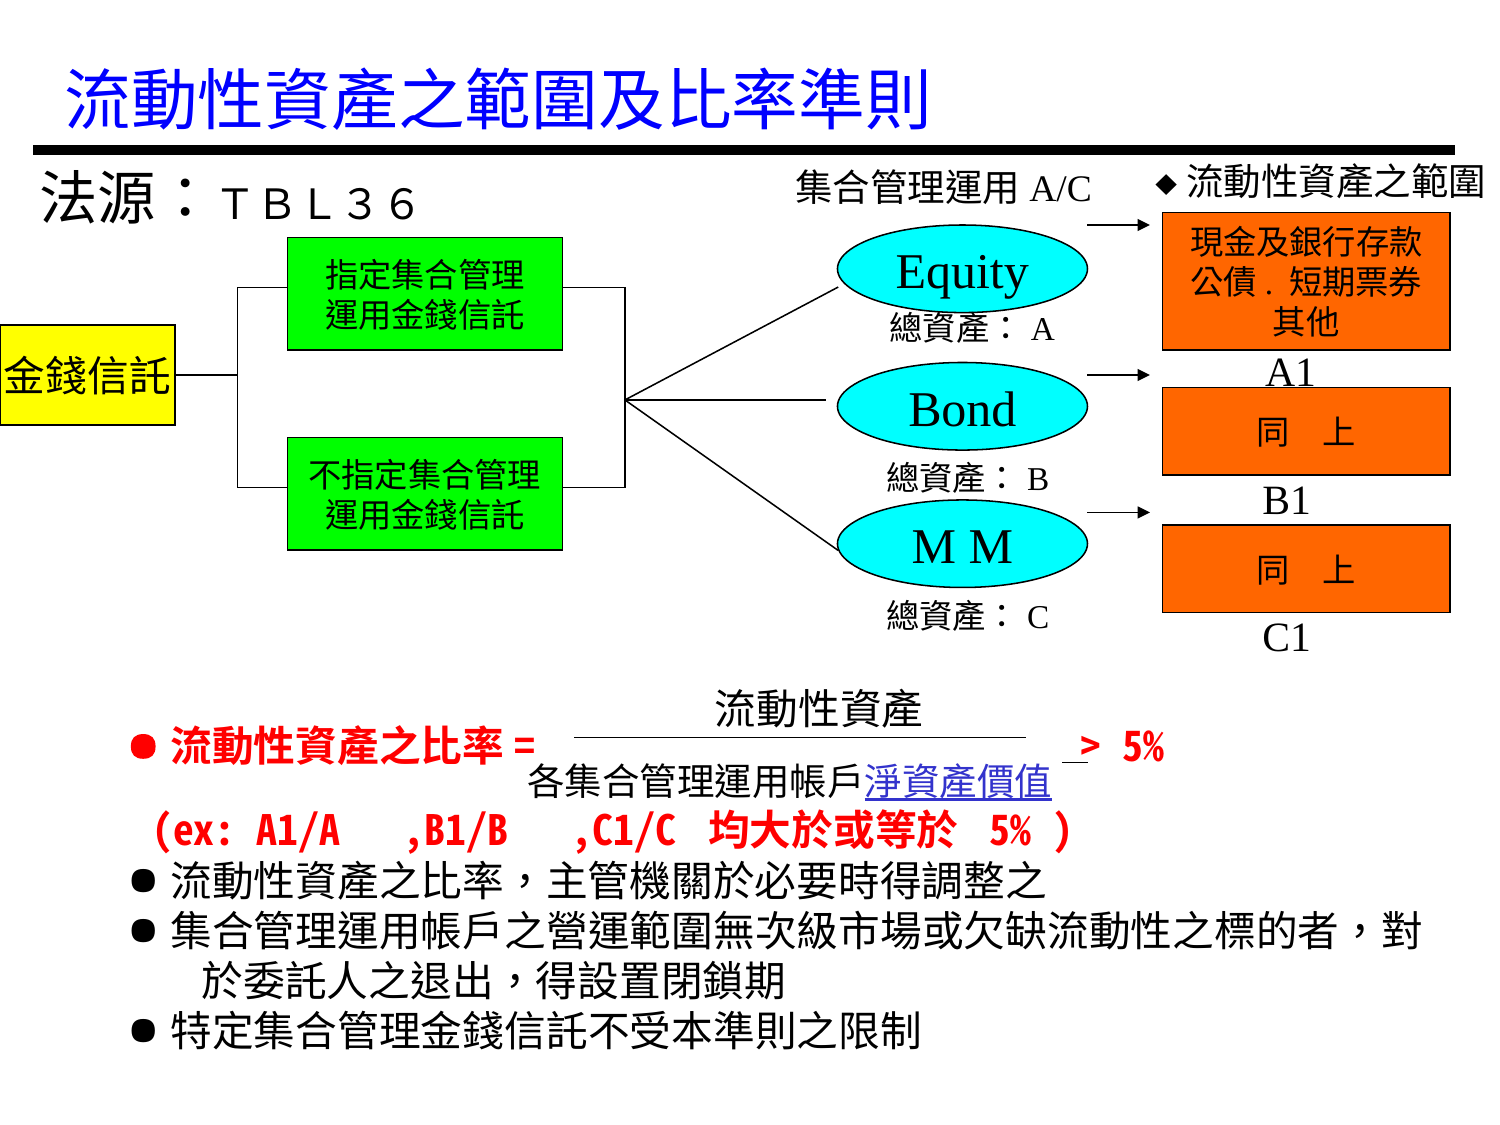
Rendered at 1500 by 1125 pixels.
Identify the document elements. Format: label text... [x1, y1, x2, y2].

text_box 現金及銀行存款 公債. 短期票券 其他 [1162, 212, 1450, 350]
text_box A1 [1250, 337, 1332, 403]
text_box 總資產：C [871, 587, 1065, 643]
text_box Bond [837, 362, 1088, 449]
text_box 總資產：B [871, 449, 1065, 506]
text_box 指定集合管理 運用金錢信託 [287, 237, 563, 350]
text_box 流動性資產之比率= > 5% (ex: A1/A ,B1/B ,C1/C 均大於或等於 5% ) 流動性資產之比率，主管機關於必要時得調整之 集合管理運用帳戶之營運範圍無次級市場或欠缺流動性之標的者，對 於委託人之退出，得設置閉鎖期 特定集合管理金錢信託不受本準則之限制 [112, 712, 1441, 1063]
text_box B1 [1247, 464, 1327, 581]
text_box Equity [837, 224, 1088, 301]
text_box 總資產：A [875, 299, 1103, 356]
text_box Equity [932, 266, 943, 286]
text_box M M [837, 506, 1088, 587]
text_box 不指定集合管理 運用金錢信託 [287, 437, 563, 550]
text_box 流動性資產之範圍 [1140, 149, 1500, 211]
text_box 流動性資產 [699, 675, 939, 741]
text_box 各集合管理運用帳戶淨資產價值 [512, 749, 1093, 811]
text_box 流動性資產之範圍及比率準則 [49, 49, 948, 146]
text_box 同 上 [1162, 387, 1450, 475]
text_box 同 上 [1162, 525, 1450, 613]
text_box C1 [1247, 602, 1327, 718]
text_box 法源：ＴＢＬ３６ [24, 37, 1251, 239]
text_box 金錢信託 [0, 324, 175, 426]
text_box 集合管理運用A/C [780, 156, 1107, 217]
